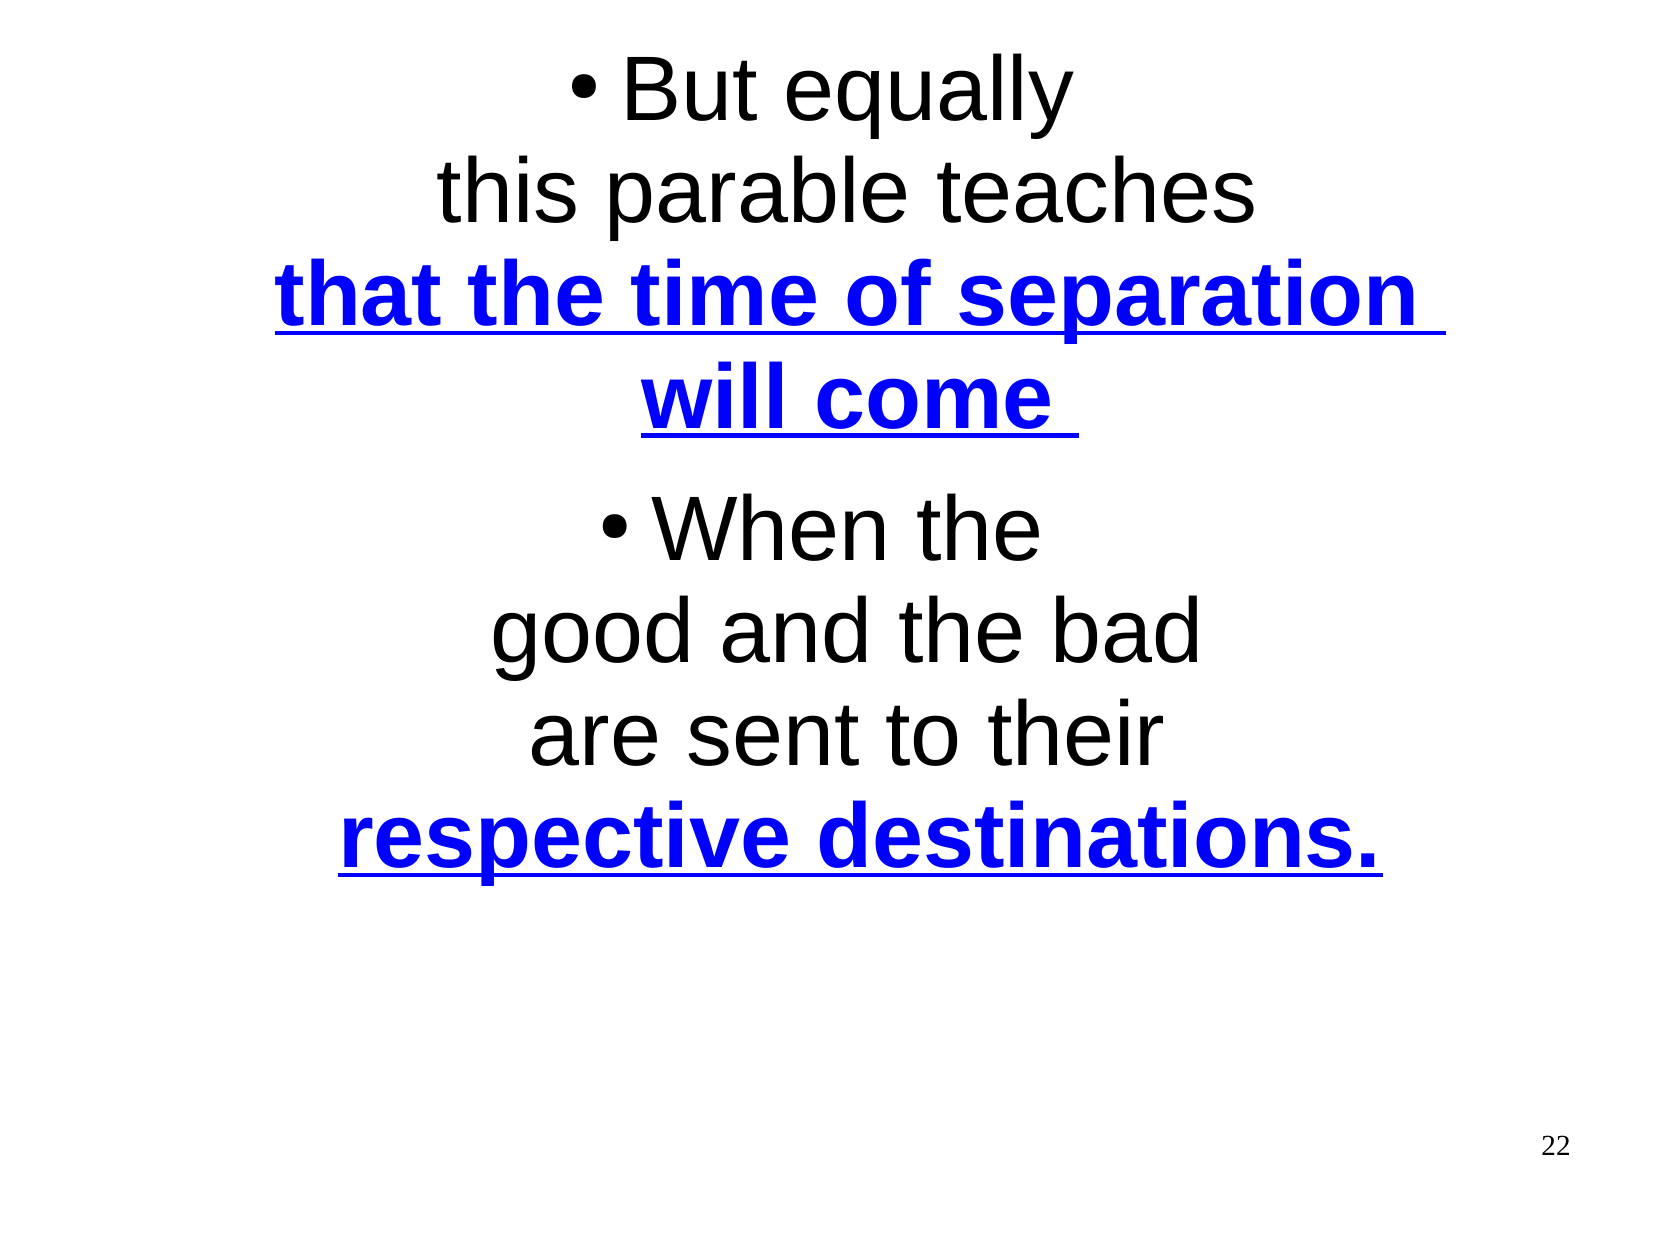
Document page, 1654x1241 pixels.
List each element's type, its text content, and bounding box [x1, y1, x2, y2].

list But equally this parable teaches that the time of separation will come When the good and the bad are sent to their respective destinations. [37, 37, 1613, 1238]
